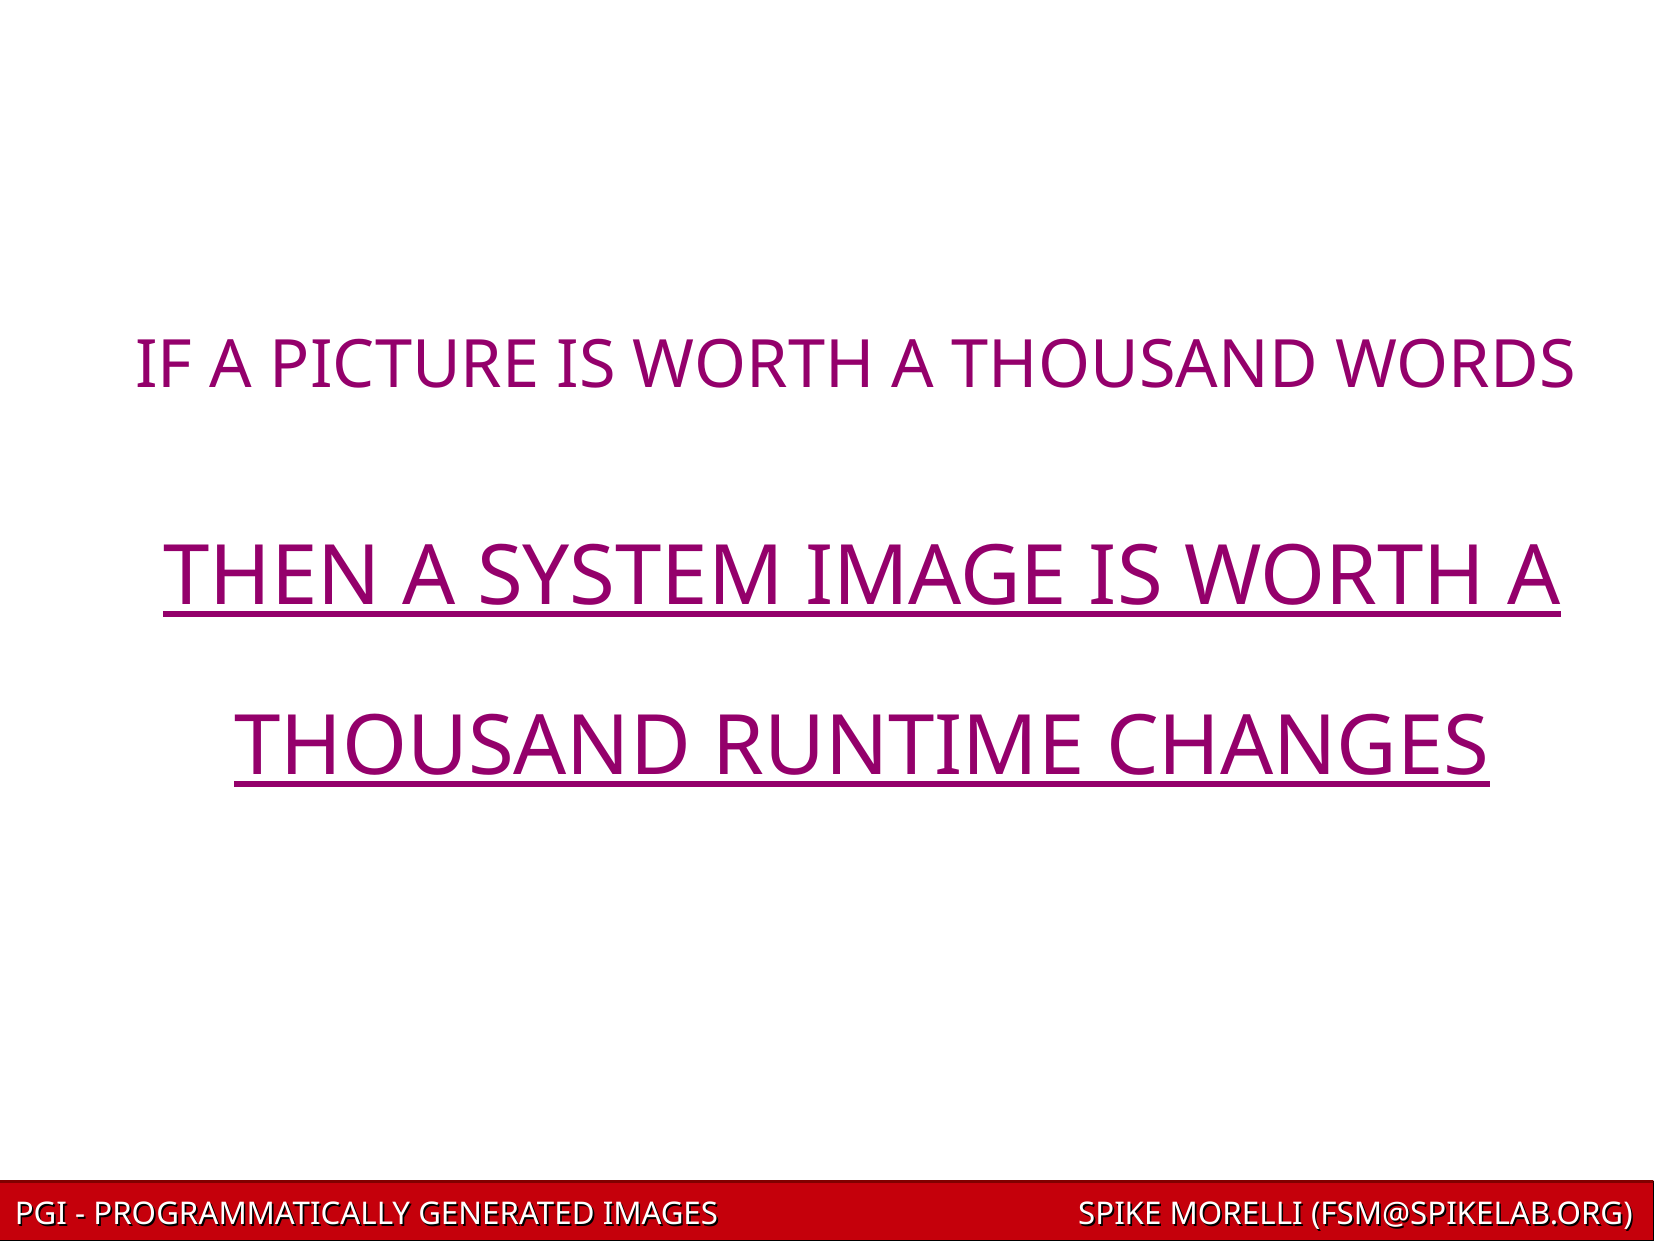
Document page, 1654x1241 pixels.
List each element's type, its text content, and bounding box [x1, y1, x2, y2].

text_box [0, 1183, 1654, 1241]
text_box THEN A SYSTEM IMAGE IS WORTH A THOUSAND RUNTIME CHANGES [64, 259, 1654, 354]
text_box IF A PICTURE IS WORTH A THOUSAND WORDS [59, 354, 1654, 1005]
text_box PGI - PROGRAMMATICALLY GENERATED IMAGES [0, 1184, 722, 1235]
text_box SPIKE MORELLI (FSM@SPIKELAB.ORG) [1063, 1184, 1643, 1235]
